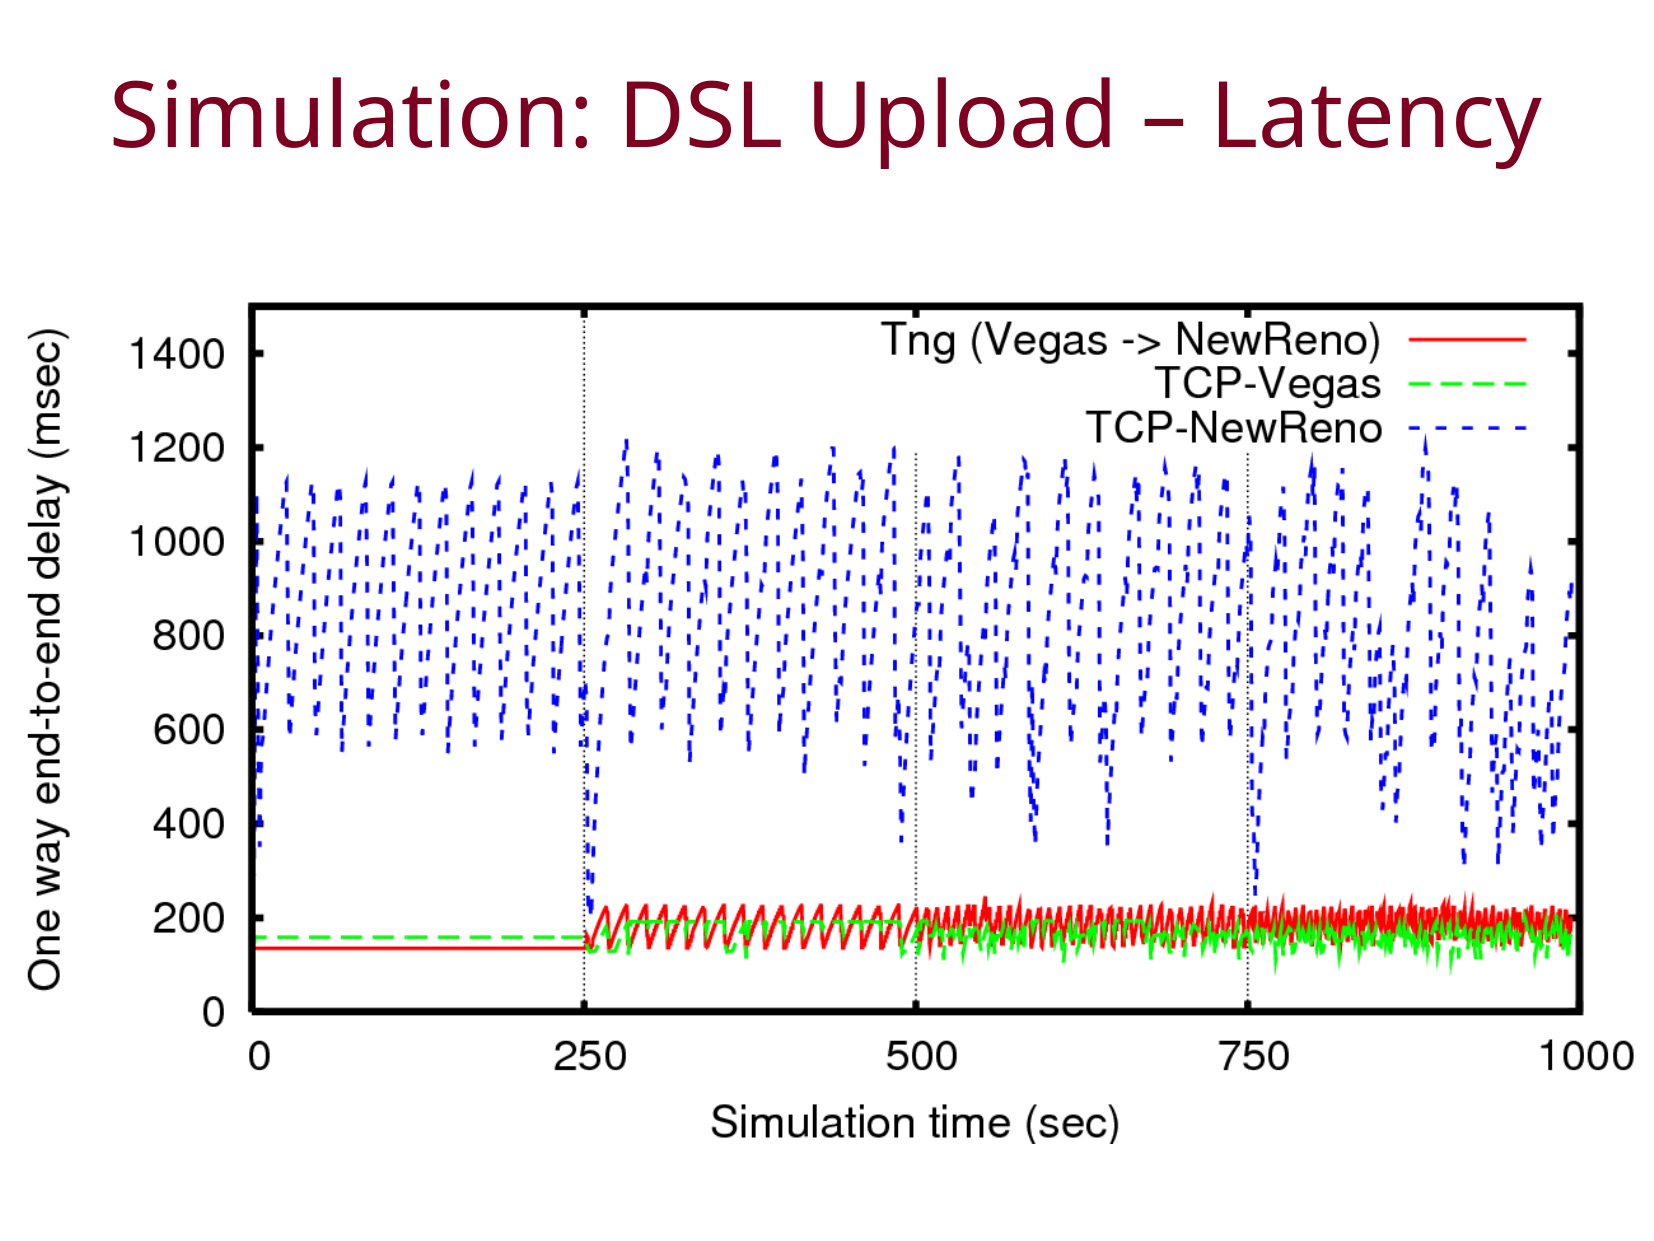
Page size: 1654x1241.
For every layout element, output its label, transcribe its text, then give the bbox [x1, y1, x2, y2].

picture [0, 253, 1654, 1144]
title Simulation: DSL Upload – Latency [82, 8, 1571, 216]
